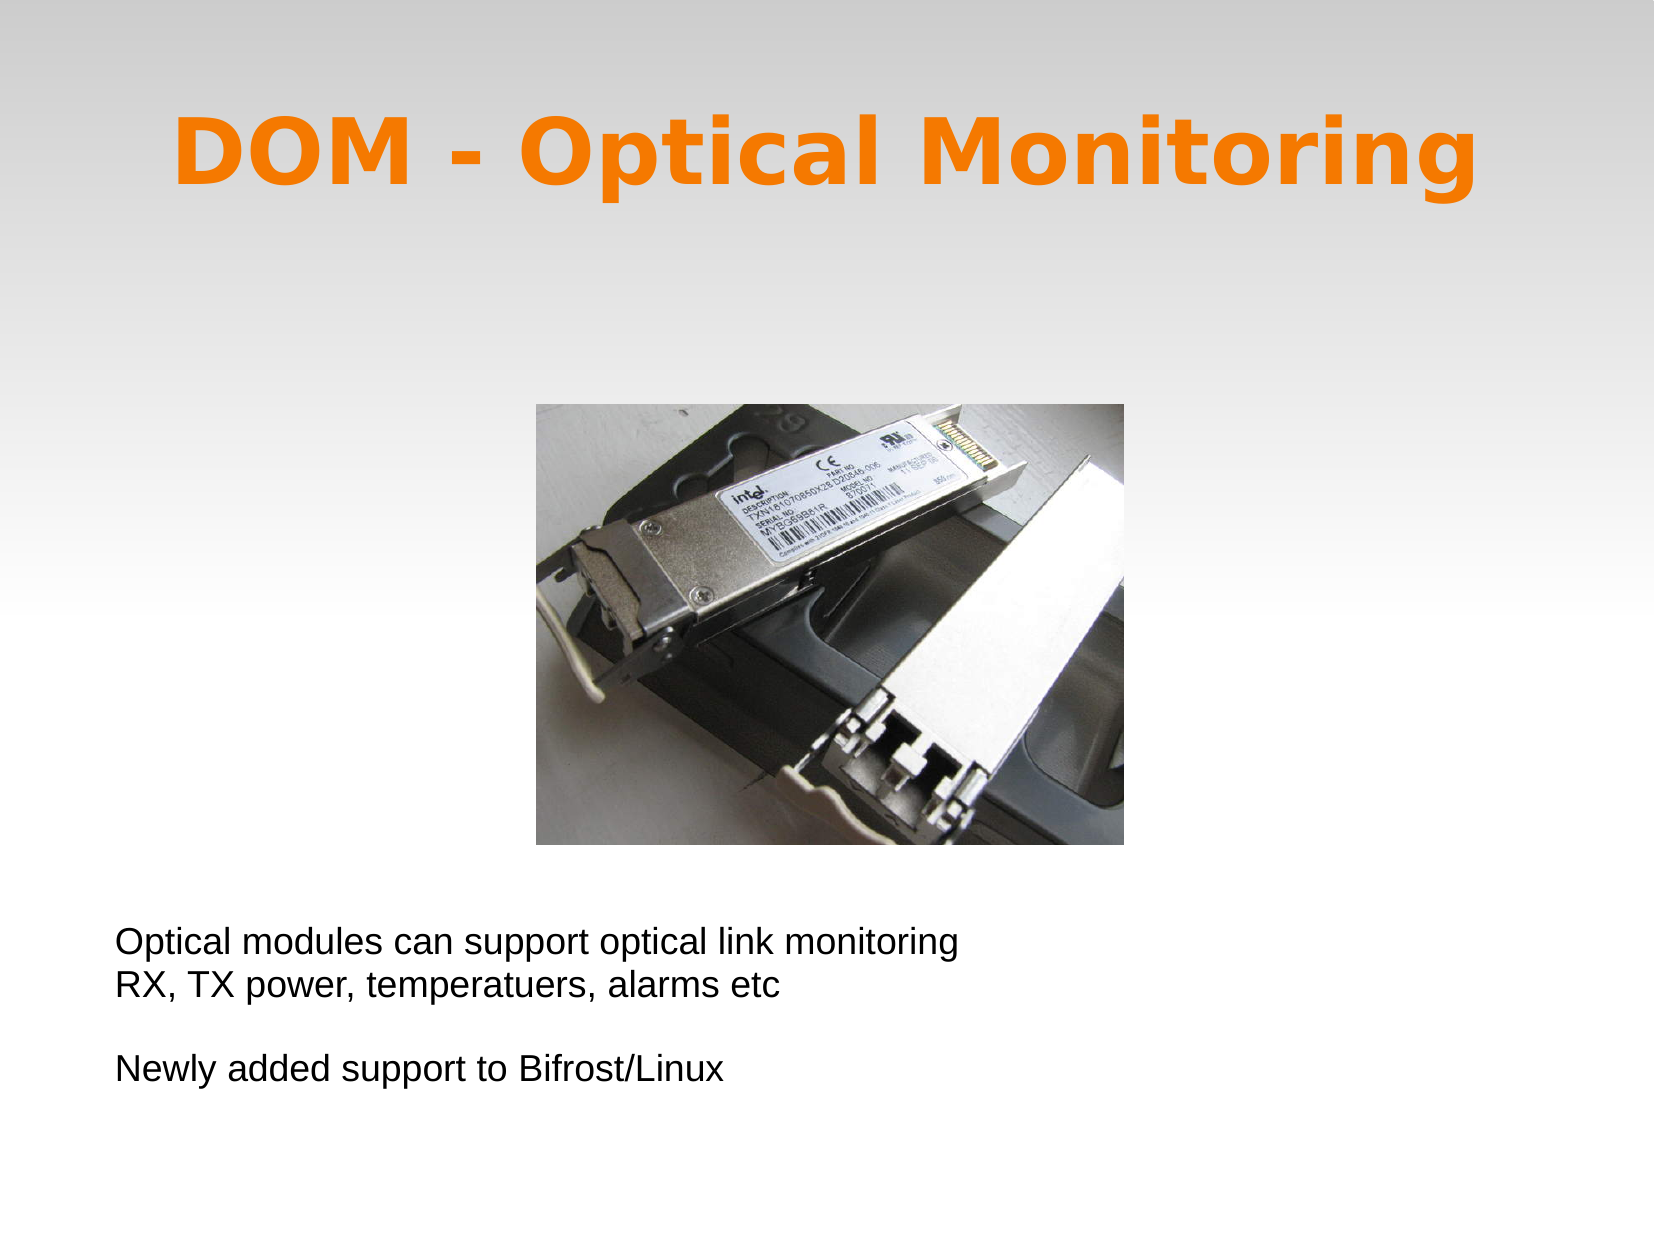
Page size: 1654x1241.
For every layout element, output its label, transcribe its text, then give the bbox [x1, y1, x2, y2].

picture [536, 404, 1124, 845]
text_box Optical modules can support optical link monitoring RX, TX power, temperatuers, alarms etc Newly added support to Bifrost/Linux [100, 913, 976, 1115]
title DOM - Optical Monitoring [82, 49, 1571, 257]
